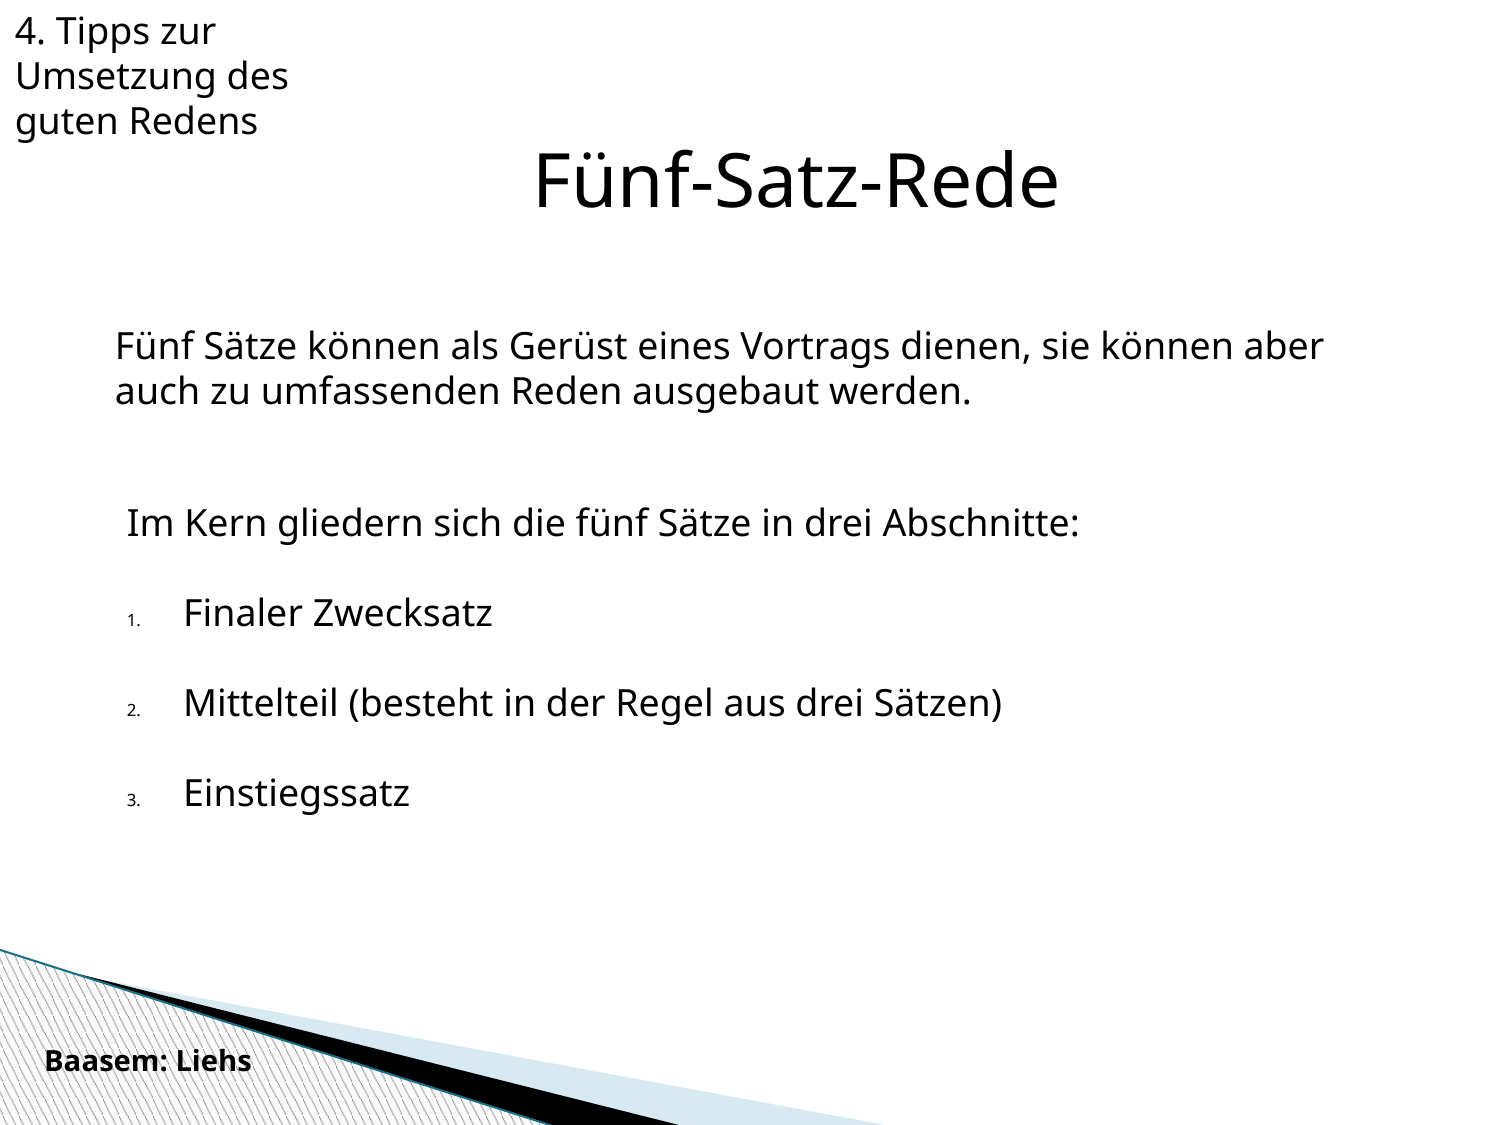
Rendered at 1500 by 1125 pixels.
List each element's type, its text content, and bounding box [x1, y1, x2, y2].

text_box Fünf Sätze können als Gerüst eines Vortrags dienen, sie können aber auch zu umfassenden Reden ausgebaut werden. [100, 314, 1388, 420]
picture [0, 952, 543, 1125]
text_box Fünf-Satz-Rede [454, 125, 1140, 231]
text_box Im Kern gliedern sich die fünf Sätze in drei Abschnitte: Finaler Zwecksatz Mittelteil (besteht in der Regel aus drei Sätzen) Einstiegssatz [112, 491, 1376, 822]
text_box 4. Tipps zur Umsetzung des guten Redens [0, 0, 337, 150]
text_box Baasem: Liehs [29, 1034, 325, 1085]
